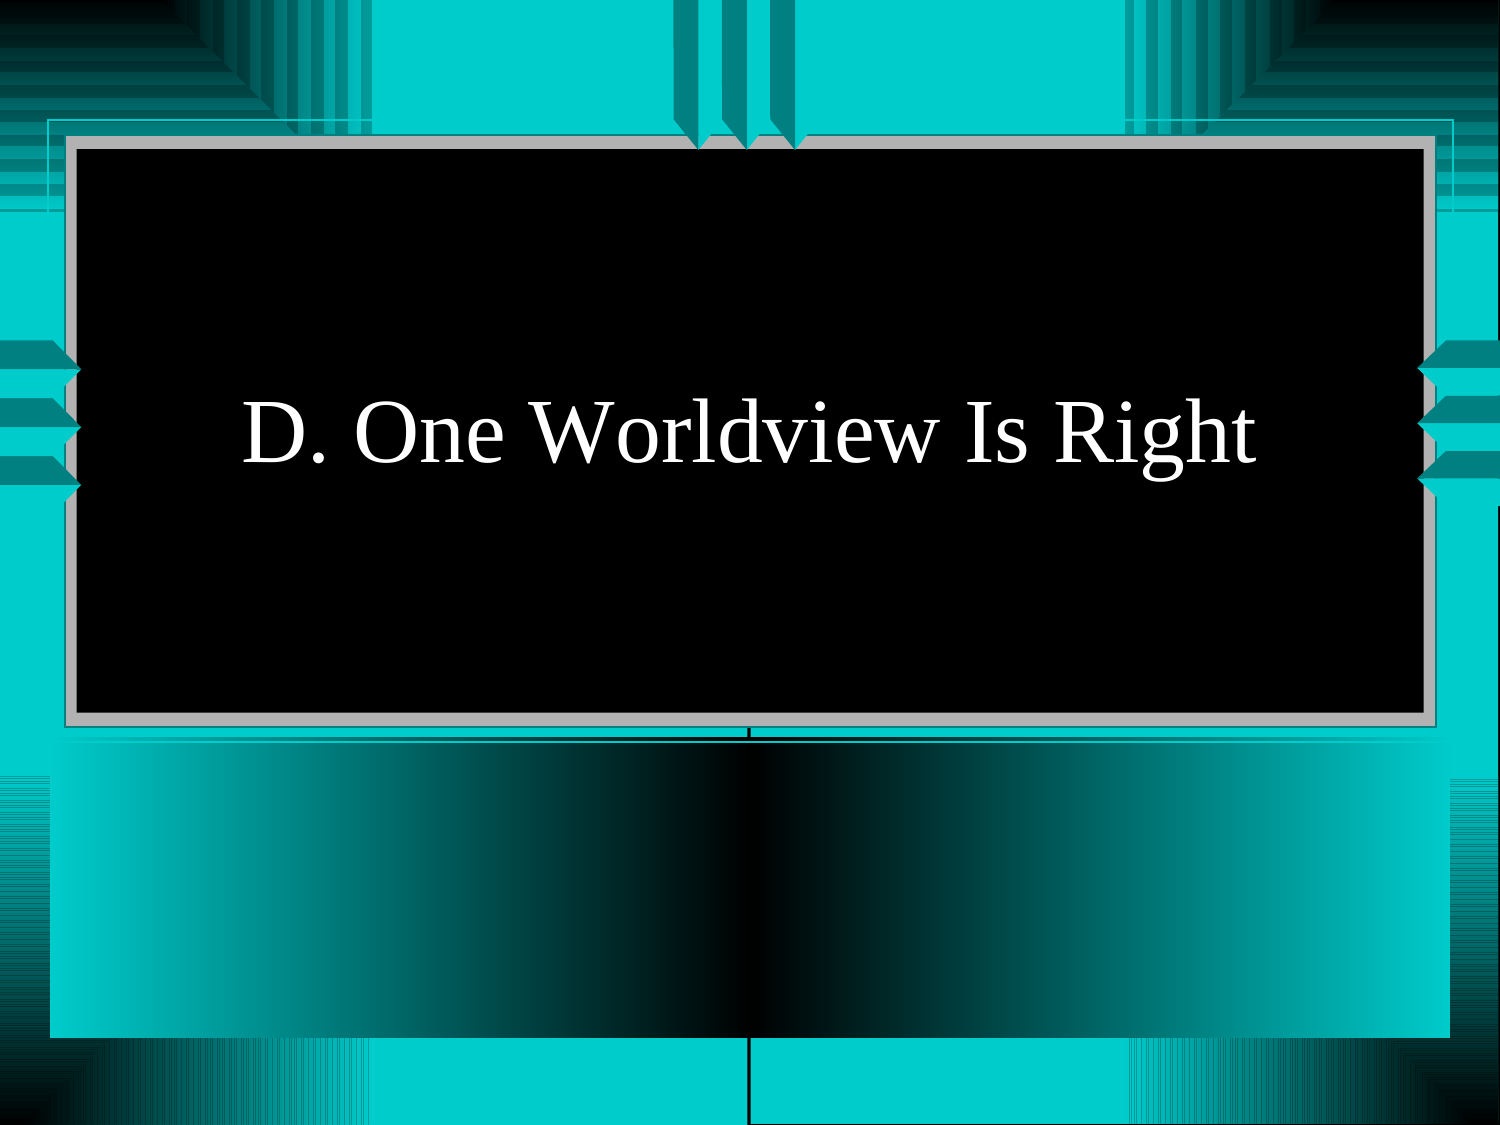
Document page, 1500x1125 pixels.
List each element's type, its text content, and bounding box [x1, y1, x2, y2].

title D. One Worldview Is Right [112, 337, 1388, 526]
